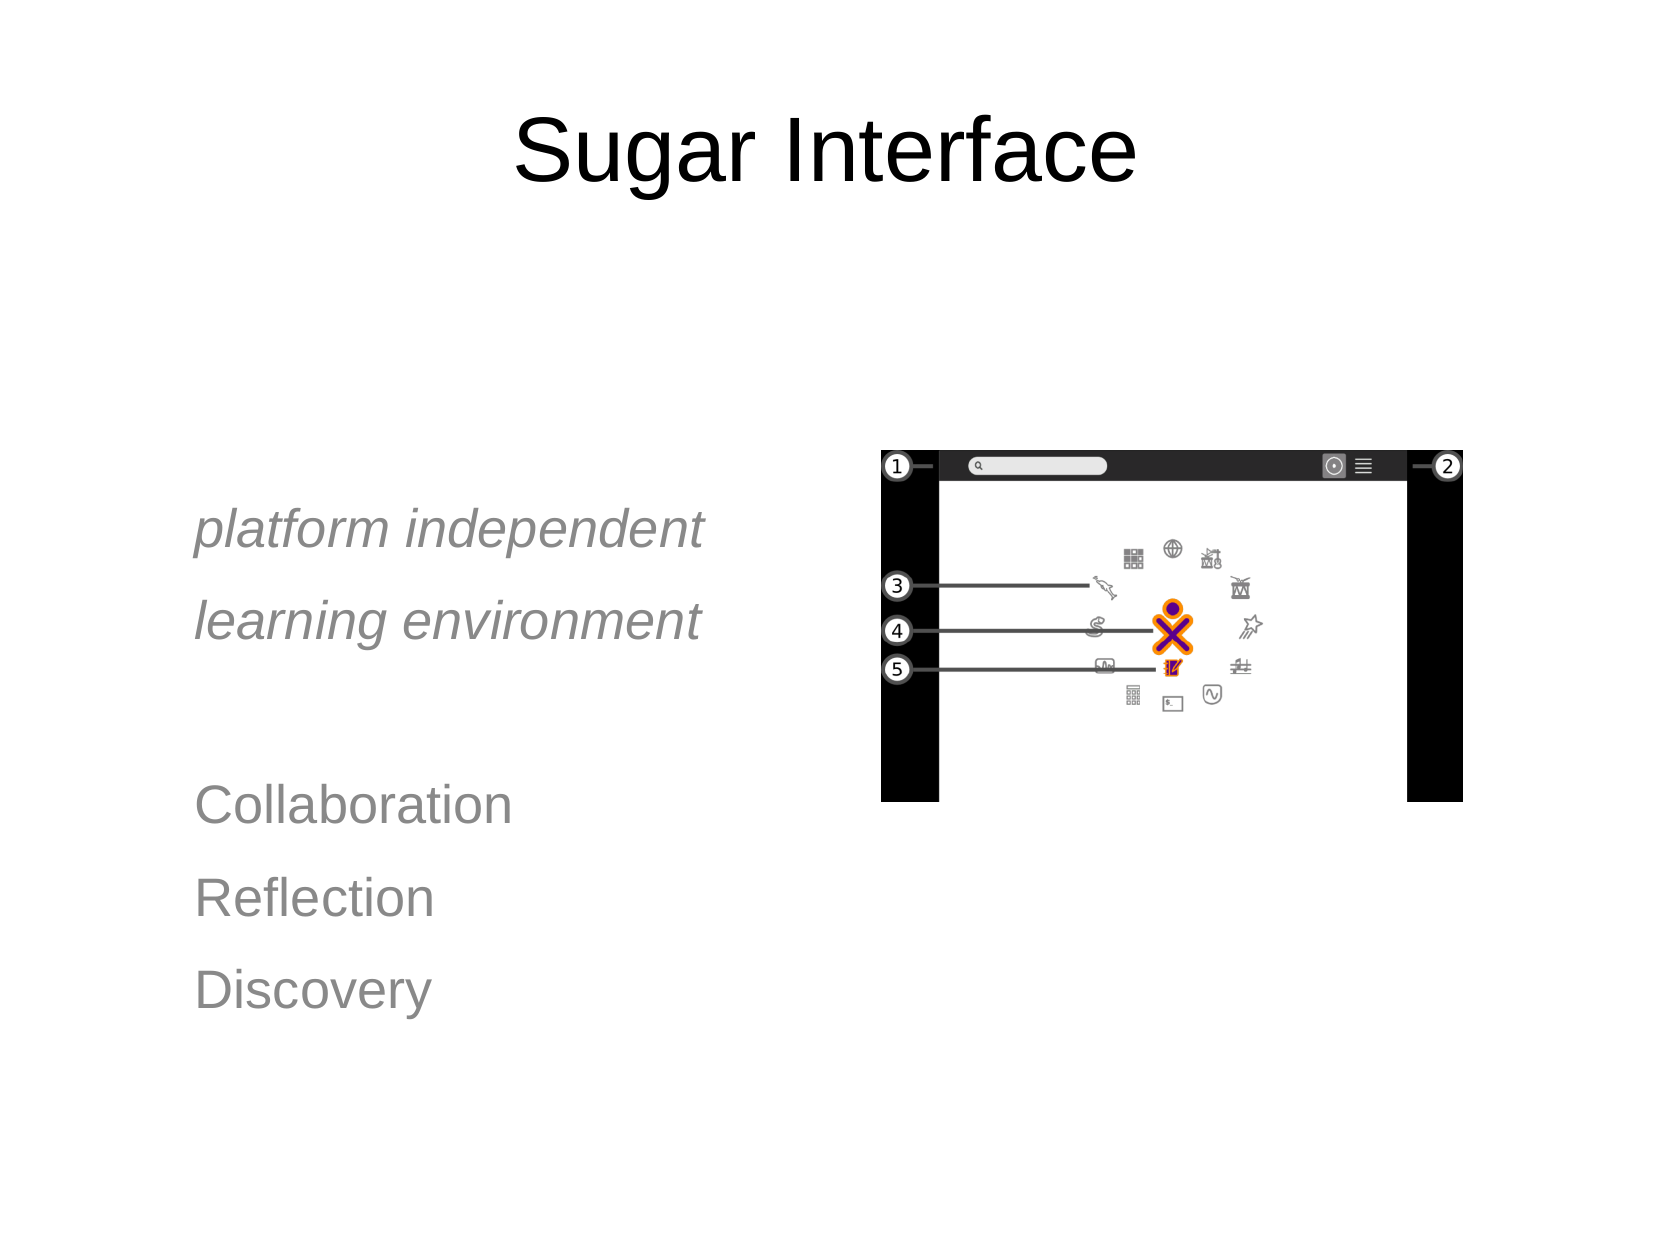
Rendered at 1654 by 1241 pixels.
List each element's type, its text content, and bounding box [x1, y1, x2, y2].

list platform independent learning environment Collaboration Reflection Discovery [179, 450, 1455, 1051]
title Sugar Interface [82, 49, 1571, 257]
picture [881, 450, 1463, 802]
